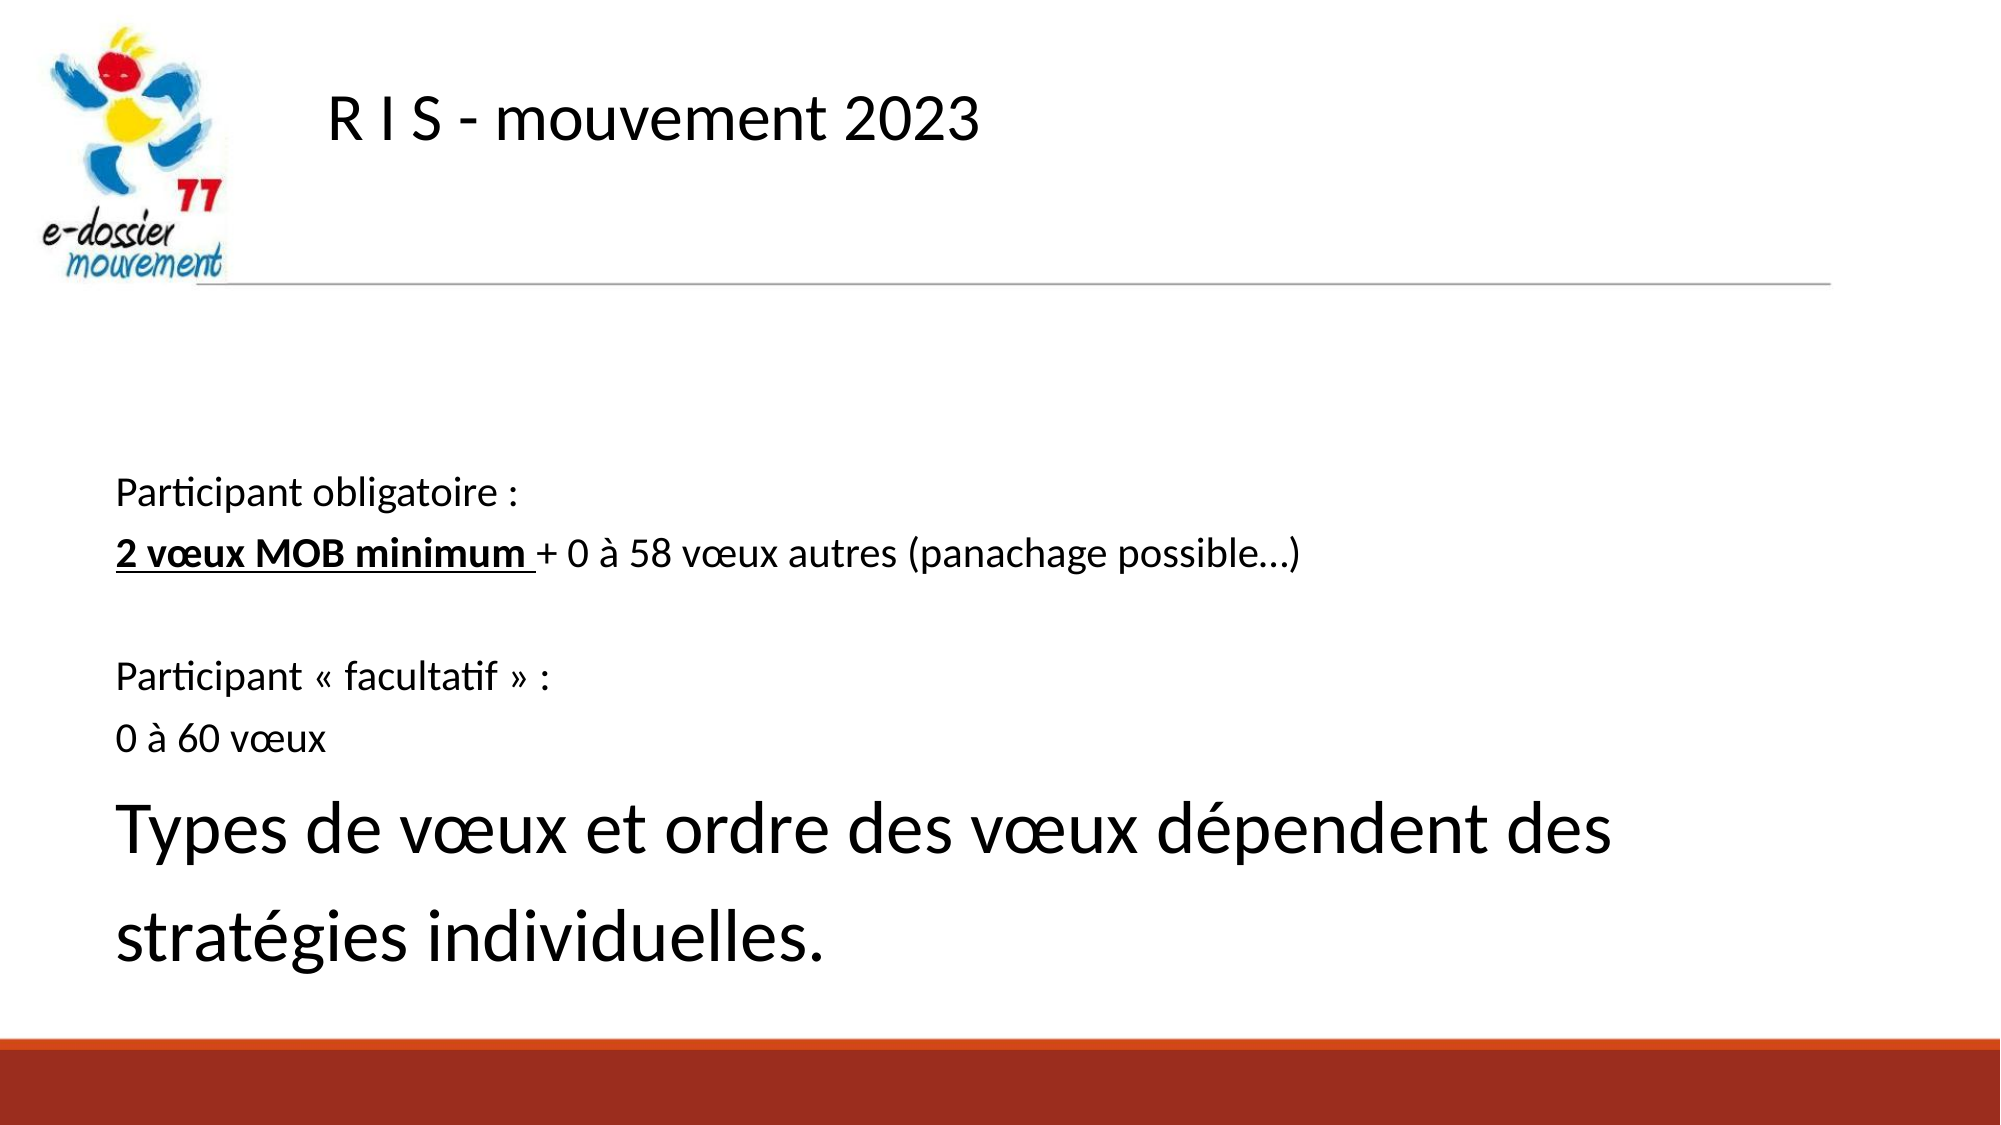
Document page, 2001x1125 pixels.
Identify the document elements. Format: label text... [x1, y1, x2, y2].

text_box Participant obligatoire : 2 vœux MOB minimum + 0 à 58 vœux autres (panachage possible…) Participant « facultatif » : 0 à 60 vœux Types de vœux et ordre des vœux dépendent des stratégies individuelles. [115, 453, 1860, 977]
text_box R I S - mouvement 2023 [327, 55, 1710, 154]
text_box [0, 0, 2000, 1125]
